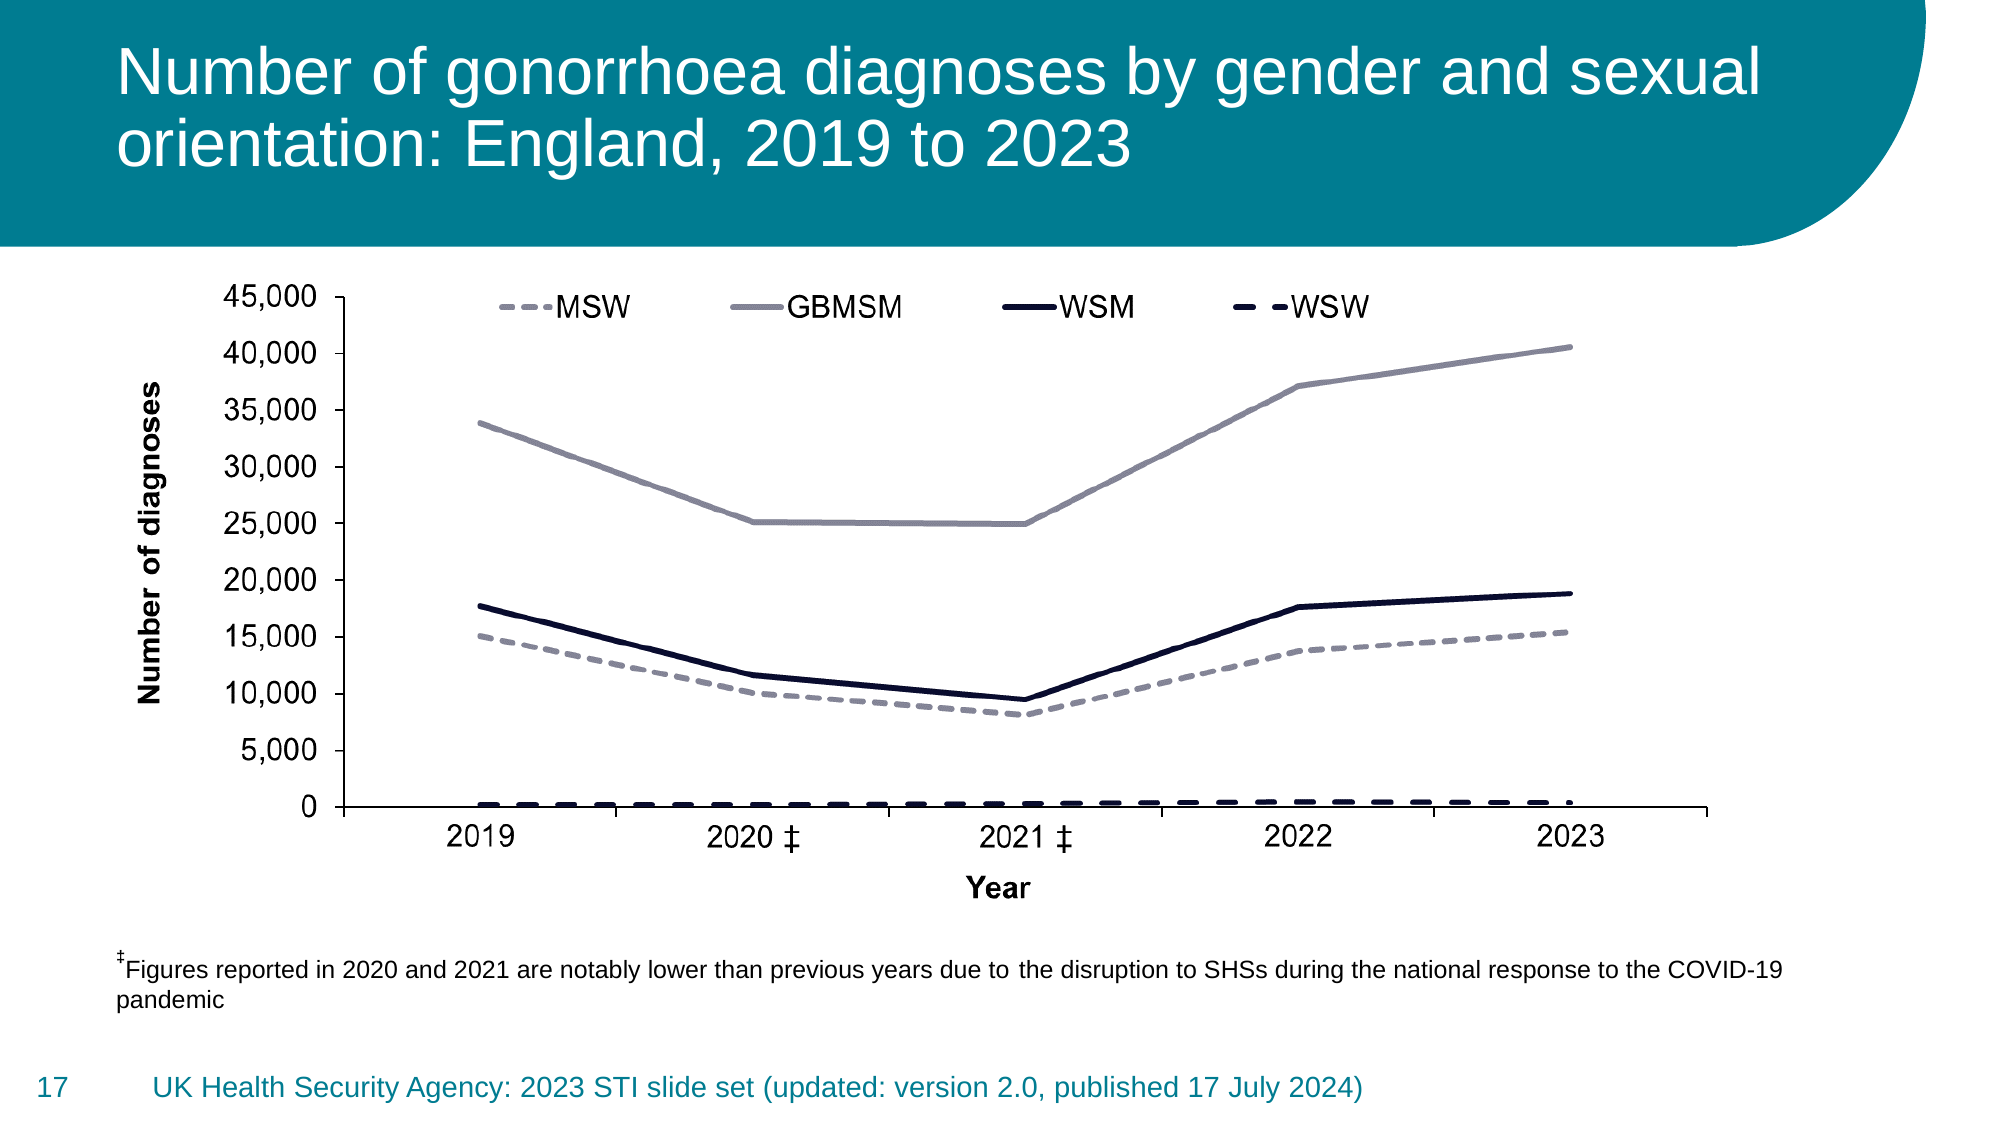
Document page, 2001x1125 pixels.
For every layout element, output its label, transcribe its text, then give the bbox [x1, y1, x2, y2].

text_box ‡Figures reported in 2020 and 2021 are notably lower than previous years due to the disruption to SHSs during the national response to the COVID-19 pandemic [101, 939, 1911, 1021]
title Number of gonorrhoea diagnoses by gender and sexual orientation: England, 2019 to 2023 [101, 29, 1780, 189]
picture [119, 247, 1740, 912]
text_box UK Health Security Agency: 2023 STI slide set (updated: version 2.0, published 17 July 2024) [137, 1056, 1780, 1116]
text_box [21, 1056, 120, 1117]
